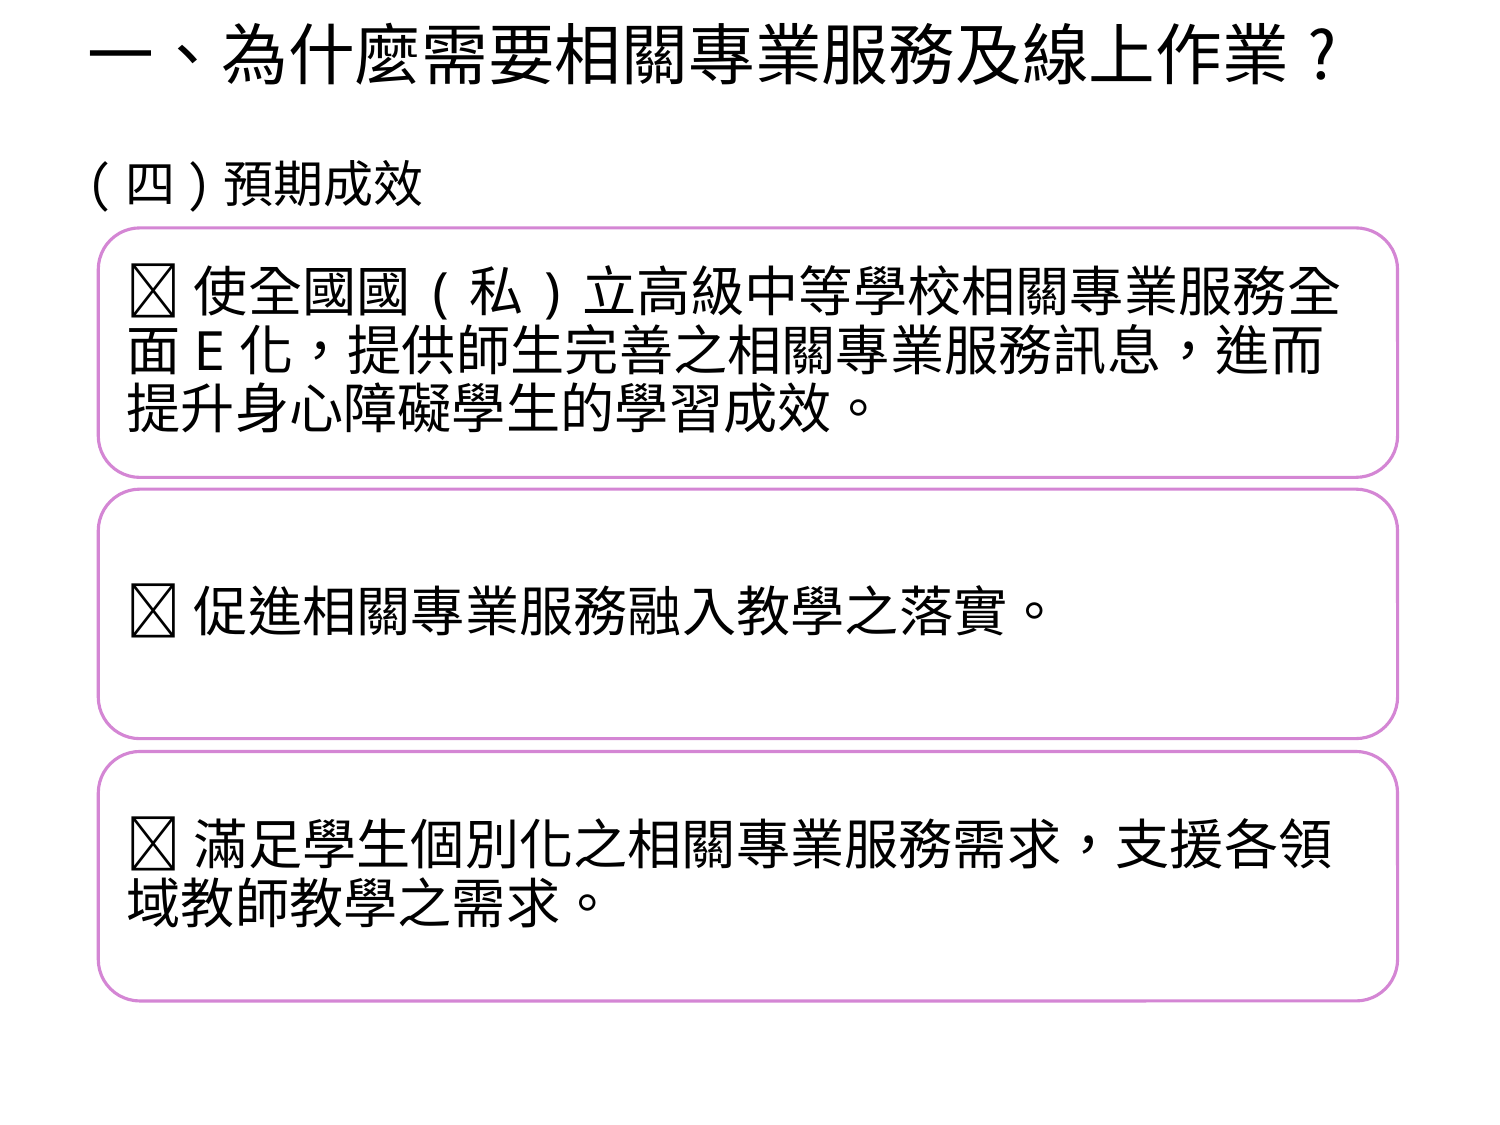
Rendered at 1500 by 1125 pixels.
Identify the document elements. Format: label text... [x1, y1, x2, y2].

text_box [98, 227, 1398, 465]
text_box [111, 727, 1385, 739]
title 一、為什麼需要相關專業服務及線上作業? (四)預期成效 [72, 19, 1423, 207]
text_box 使全國國(私)立高級中等學校相關專業服務全面E化，提供師生完善之相關專業服務訊息，進而提升身心障礙學生的學習成效。 [110, 240, 1386, 466]
text_box 促進相關專業服務融入教學之落實。 [110, 501, 1386, 727]
text_box [1386, 502, 1398, 726]
text_box [111, 751, 1385, 763]
text_box 滿足學生個別化之相關專業服務需求，支援各領域教師教學之需求。 [110, 763, 1386, 989]
text_box [98, 489, 1385, 726]
text_box [111, 466, 1385, 478]
text_box [98, 764, 1398, 1001]
